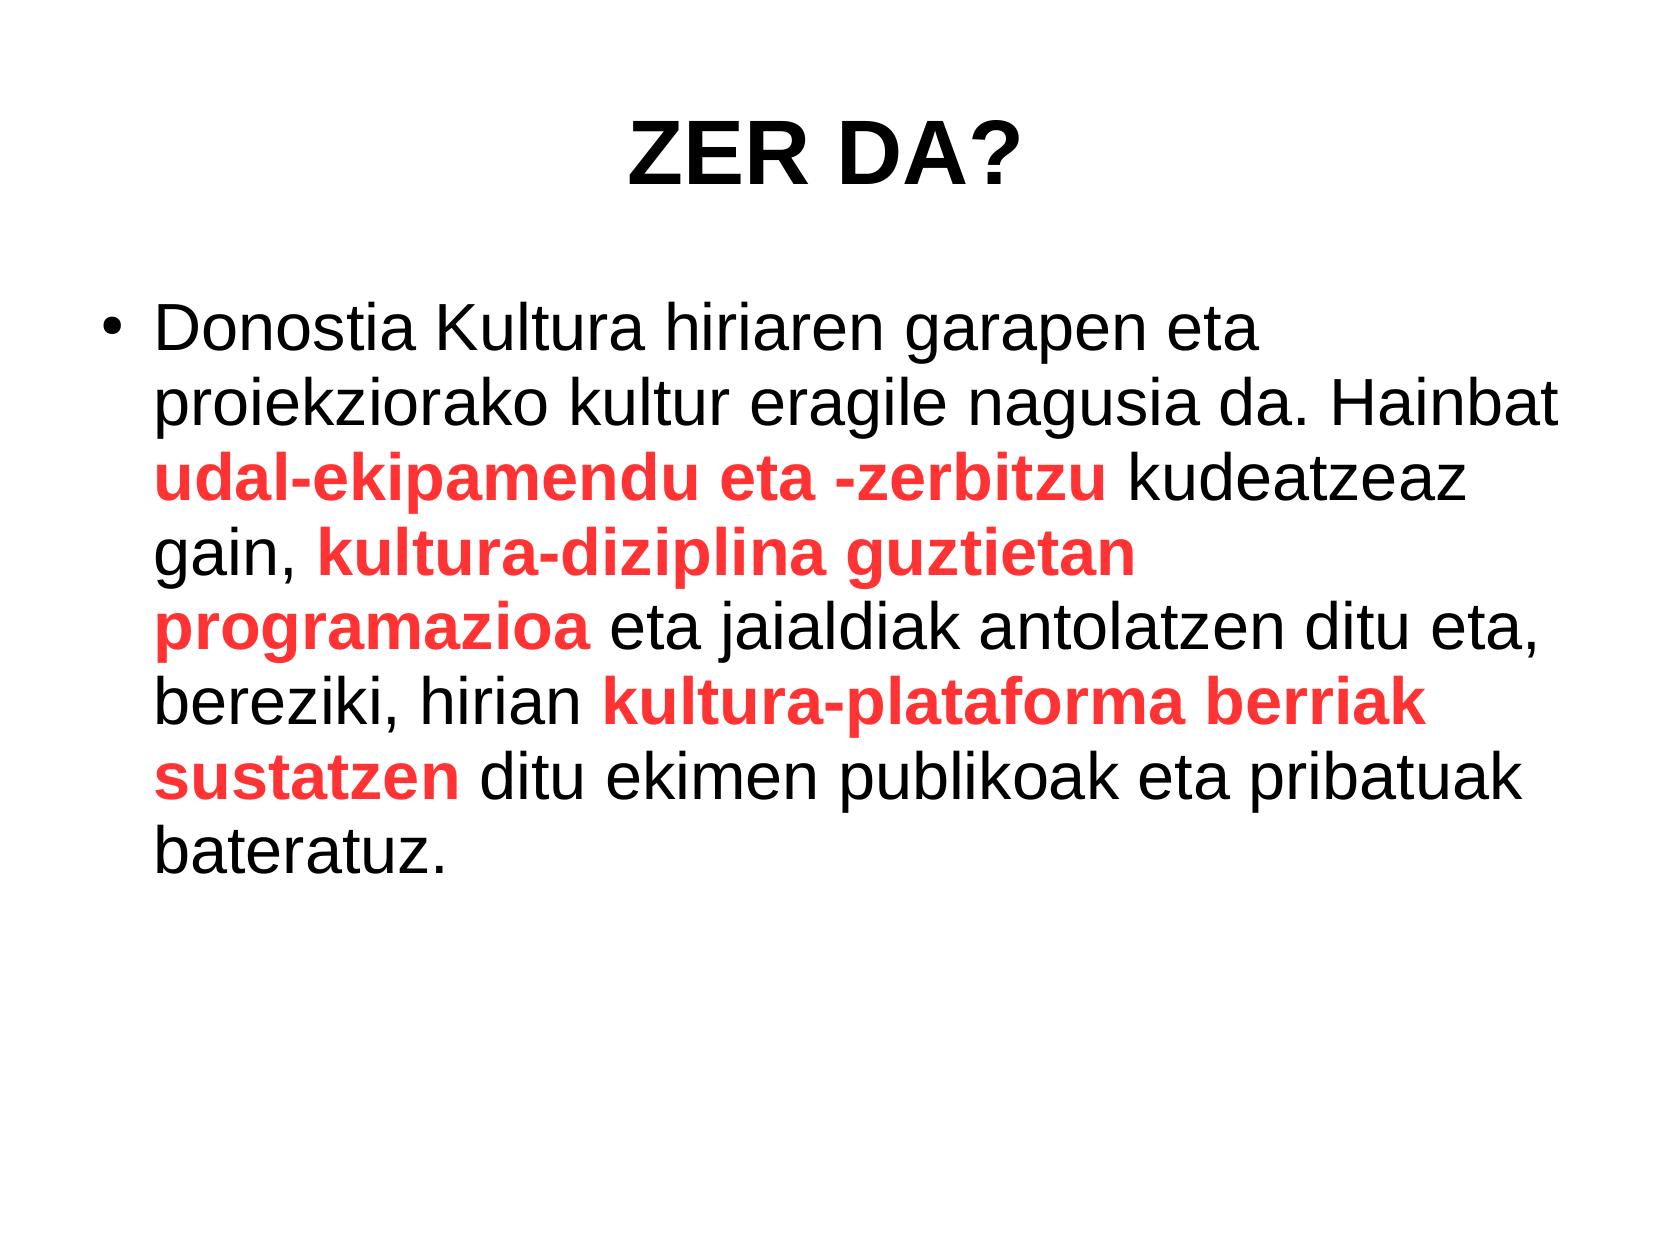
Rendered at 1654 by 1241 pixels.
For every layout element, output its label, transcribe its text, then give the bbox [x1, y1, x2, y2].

list Donostia Kultura hiriaren garapen eta proiekziorako kultur eragile nagusia da. Hainbat udal-ekipamendu eta -zerbitzu kudeatzeaz gain, kultura-diziplina guztietan programazioa eta jaialdiak antolatzen ditu eta, bereziki, hirian kultura-plataforma berriak sustatzen ditu ekimen publikoak eta pribatuak bateratuz. [82, 290, 1571, 1010]
title ZER DA? [82, 49, 1571, 257]
